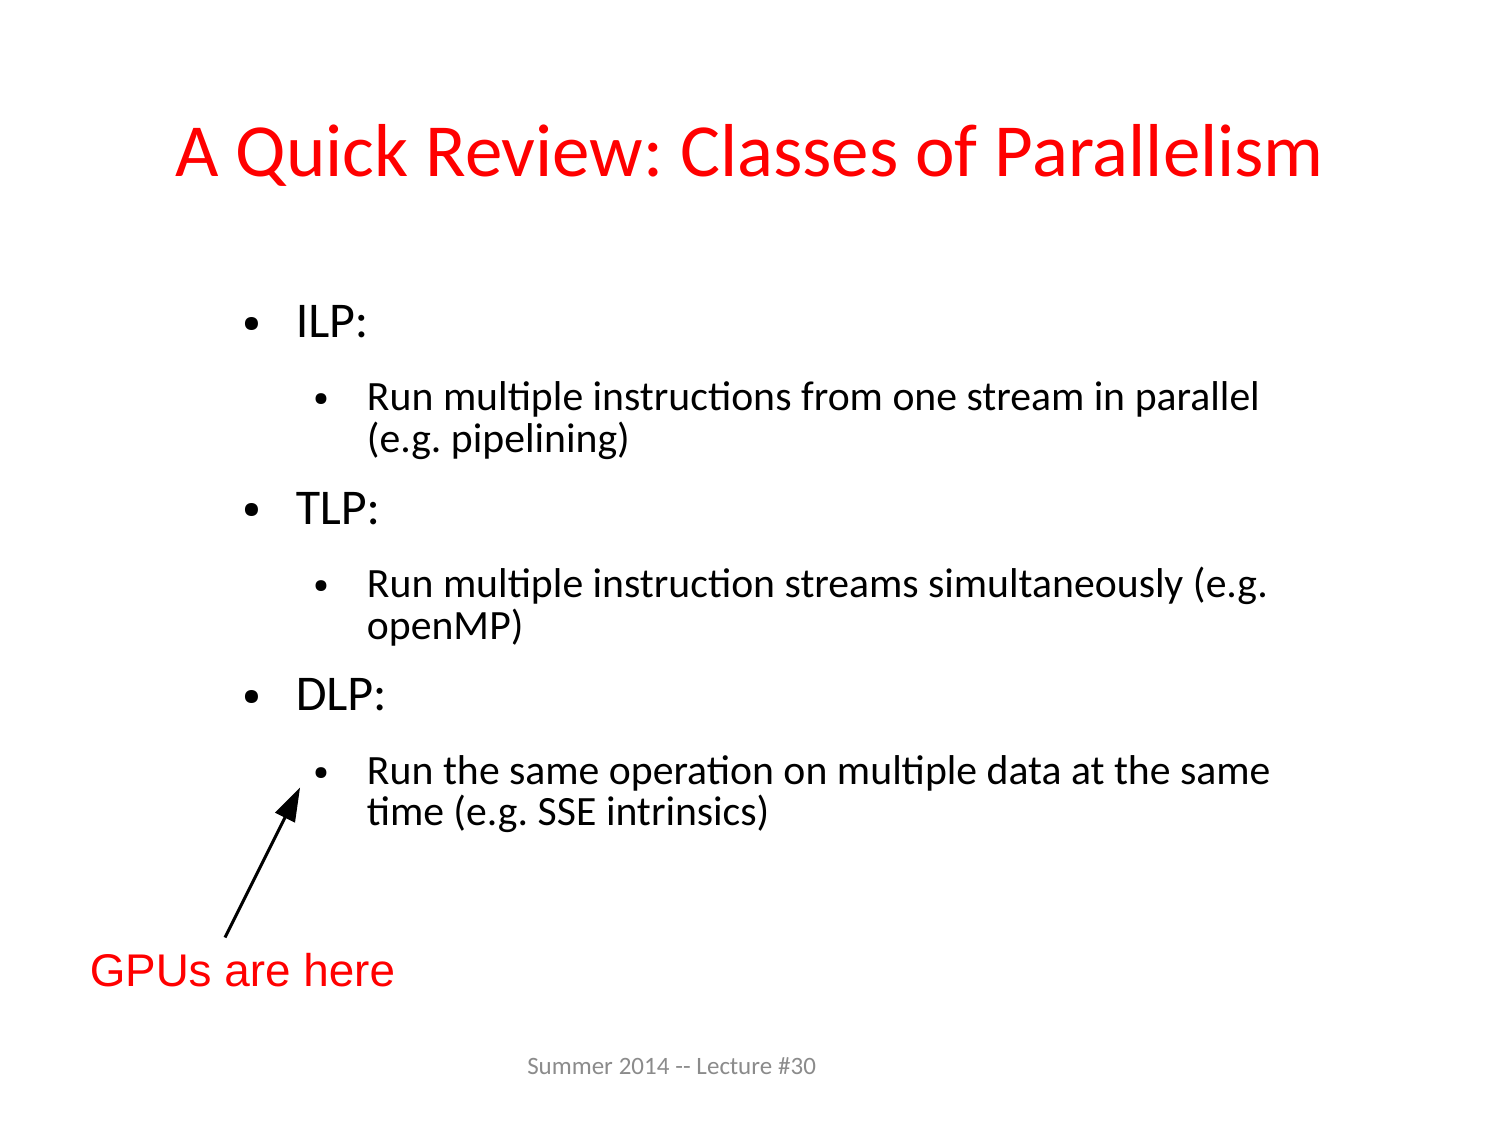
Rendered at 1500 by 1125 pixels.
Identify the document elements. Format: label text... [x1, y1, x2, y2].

text_box GPUs are here [75, 937, 413, 1004]
list ILP: Run multiple instructions from one stream in parallel (e.g. pipelining) TLP: Run multiple instruction streams simultaneously (e.g. openMP) DLP: Run the same operation on multiple data at the same time (e.g. SSE intrinsics) [225, 299, 1313, 1051]
title A Quick Review: Classes of Parallelism [112, 37, 1388, 279]
